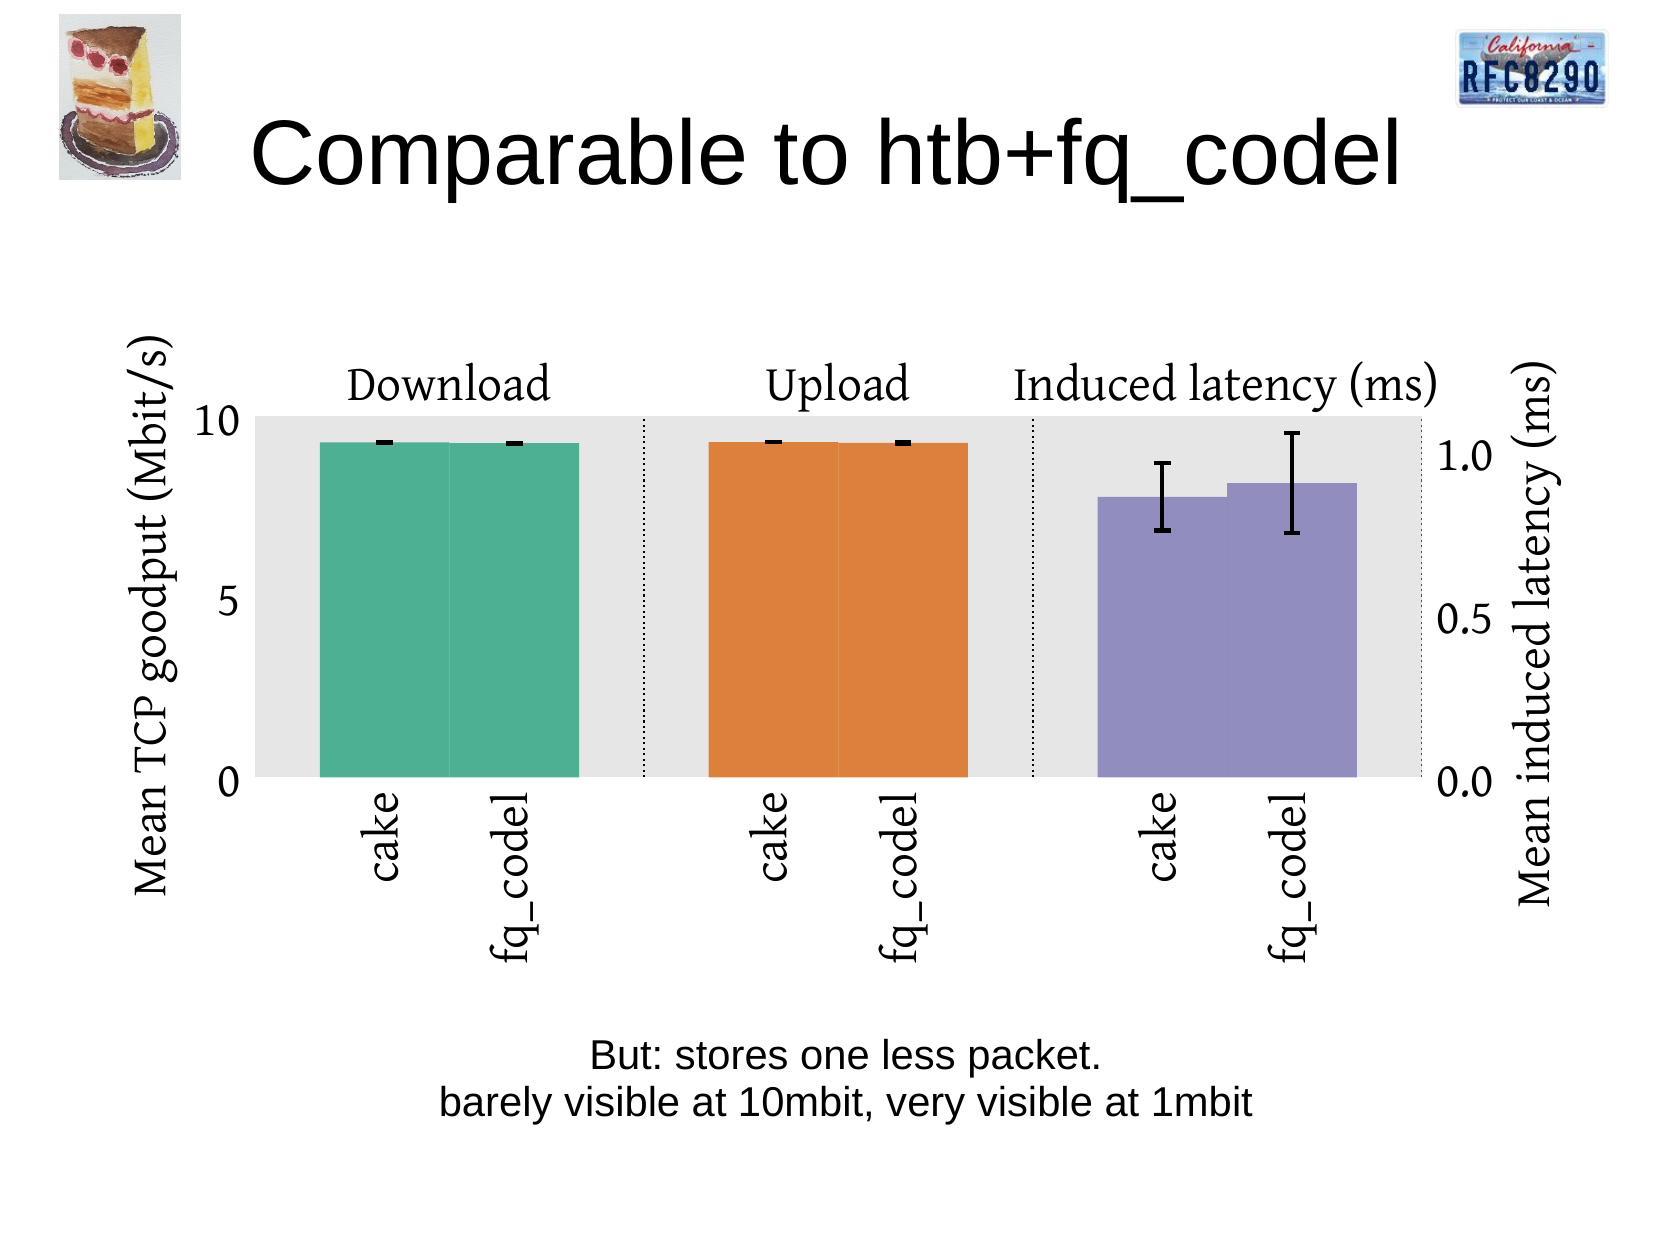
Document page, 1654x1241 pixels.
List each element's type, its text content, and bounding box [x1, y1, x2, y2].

title Comparable to htb+fq_codel [82, 49, 1571, 257]
picture [59, 14, 181, 181]
picture [1455, 29, 1609, 108]
title But: stores one less packet. barely visible at 10mbit, very visible at 1mbit [101, 924, 1591, 1233]
picture [82, 335, 1571, 964]
